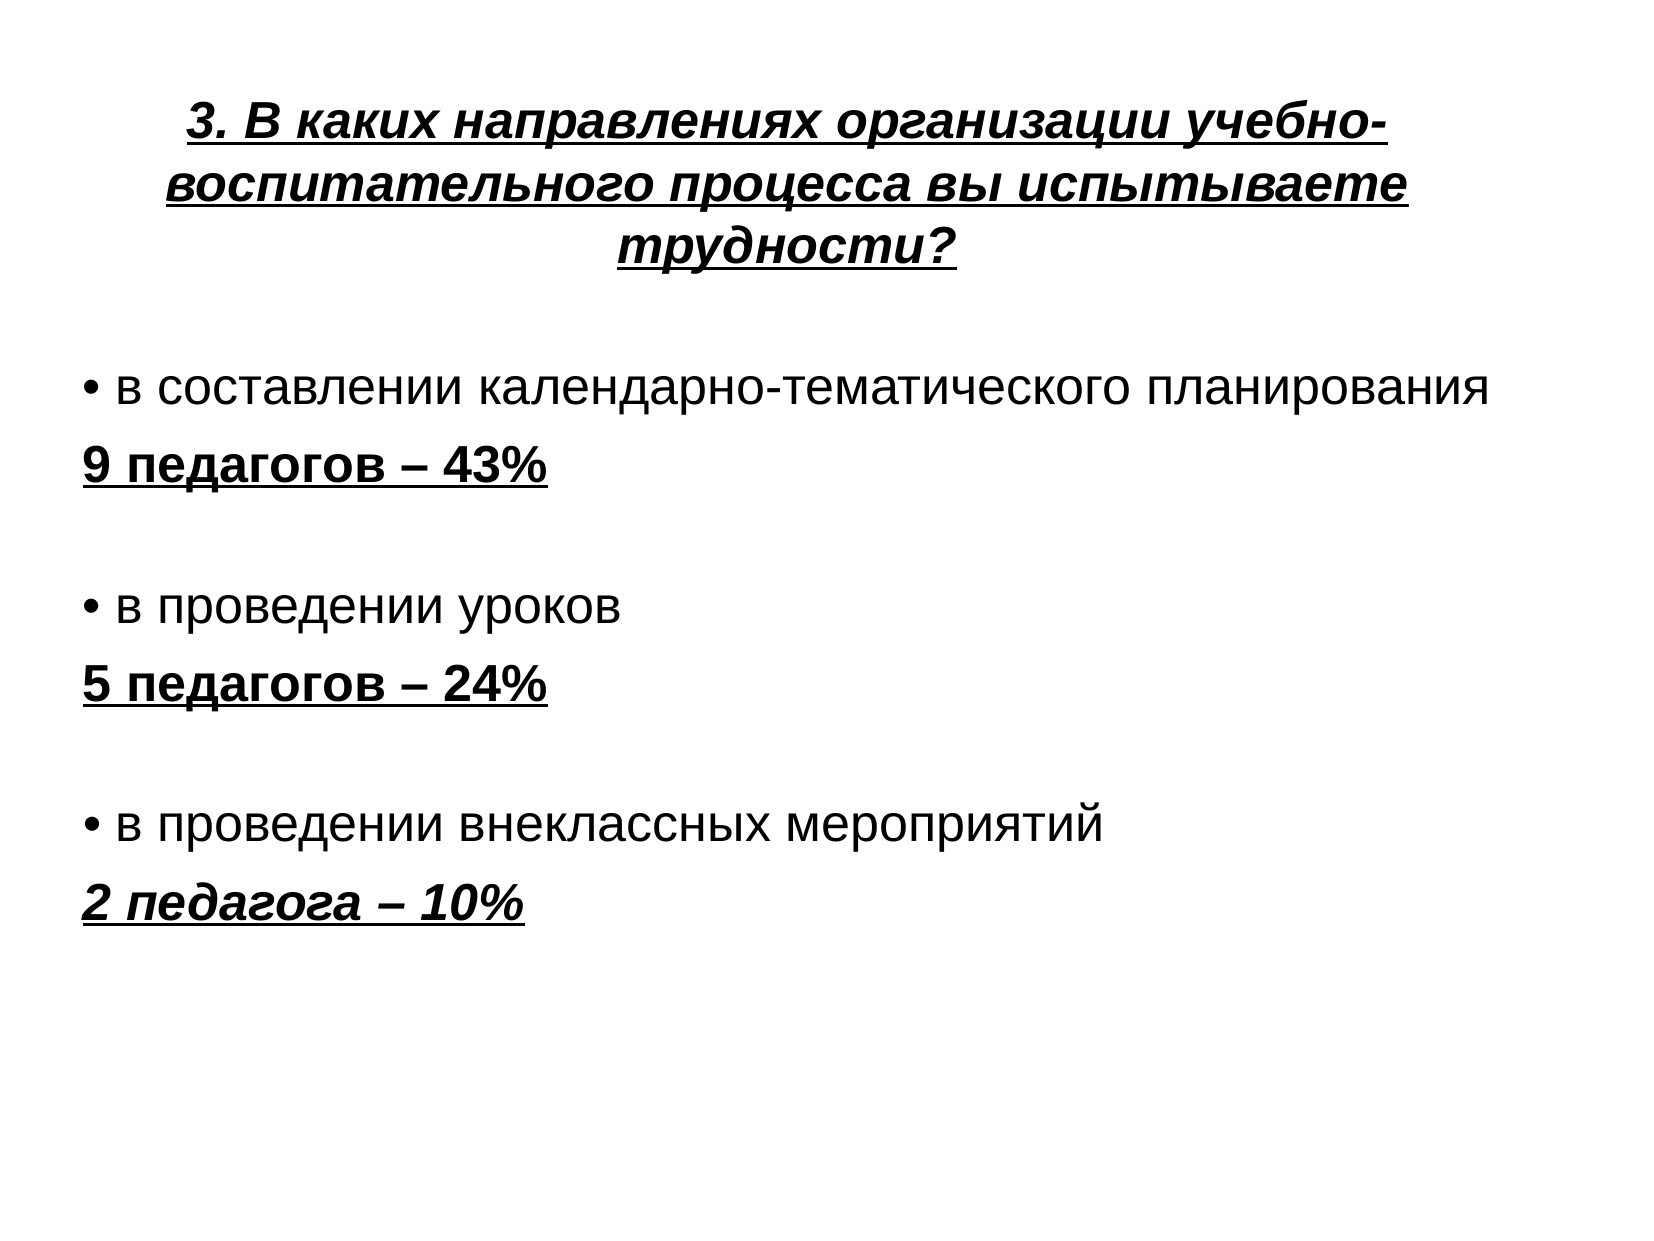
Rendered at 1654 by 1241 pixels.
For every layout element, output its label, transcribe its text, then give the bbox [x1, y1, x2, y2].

subtitle 3. В каких направлениях организации учебно-воспитательного процесса вы испытываете трудности? • в составлении календарно-тематического планирования 9 педагогов – 43% • в проведении уроков 5 педагогов – 24% • в проведении внеклассных мероприятий 2 педагога – 10% [82, 49, 1571, 1109]
